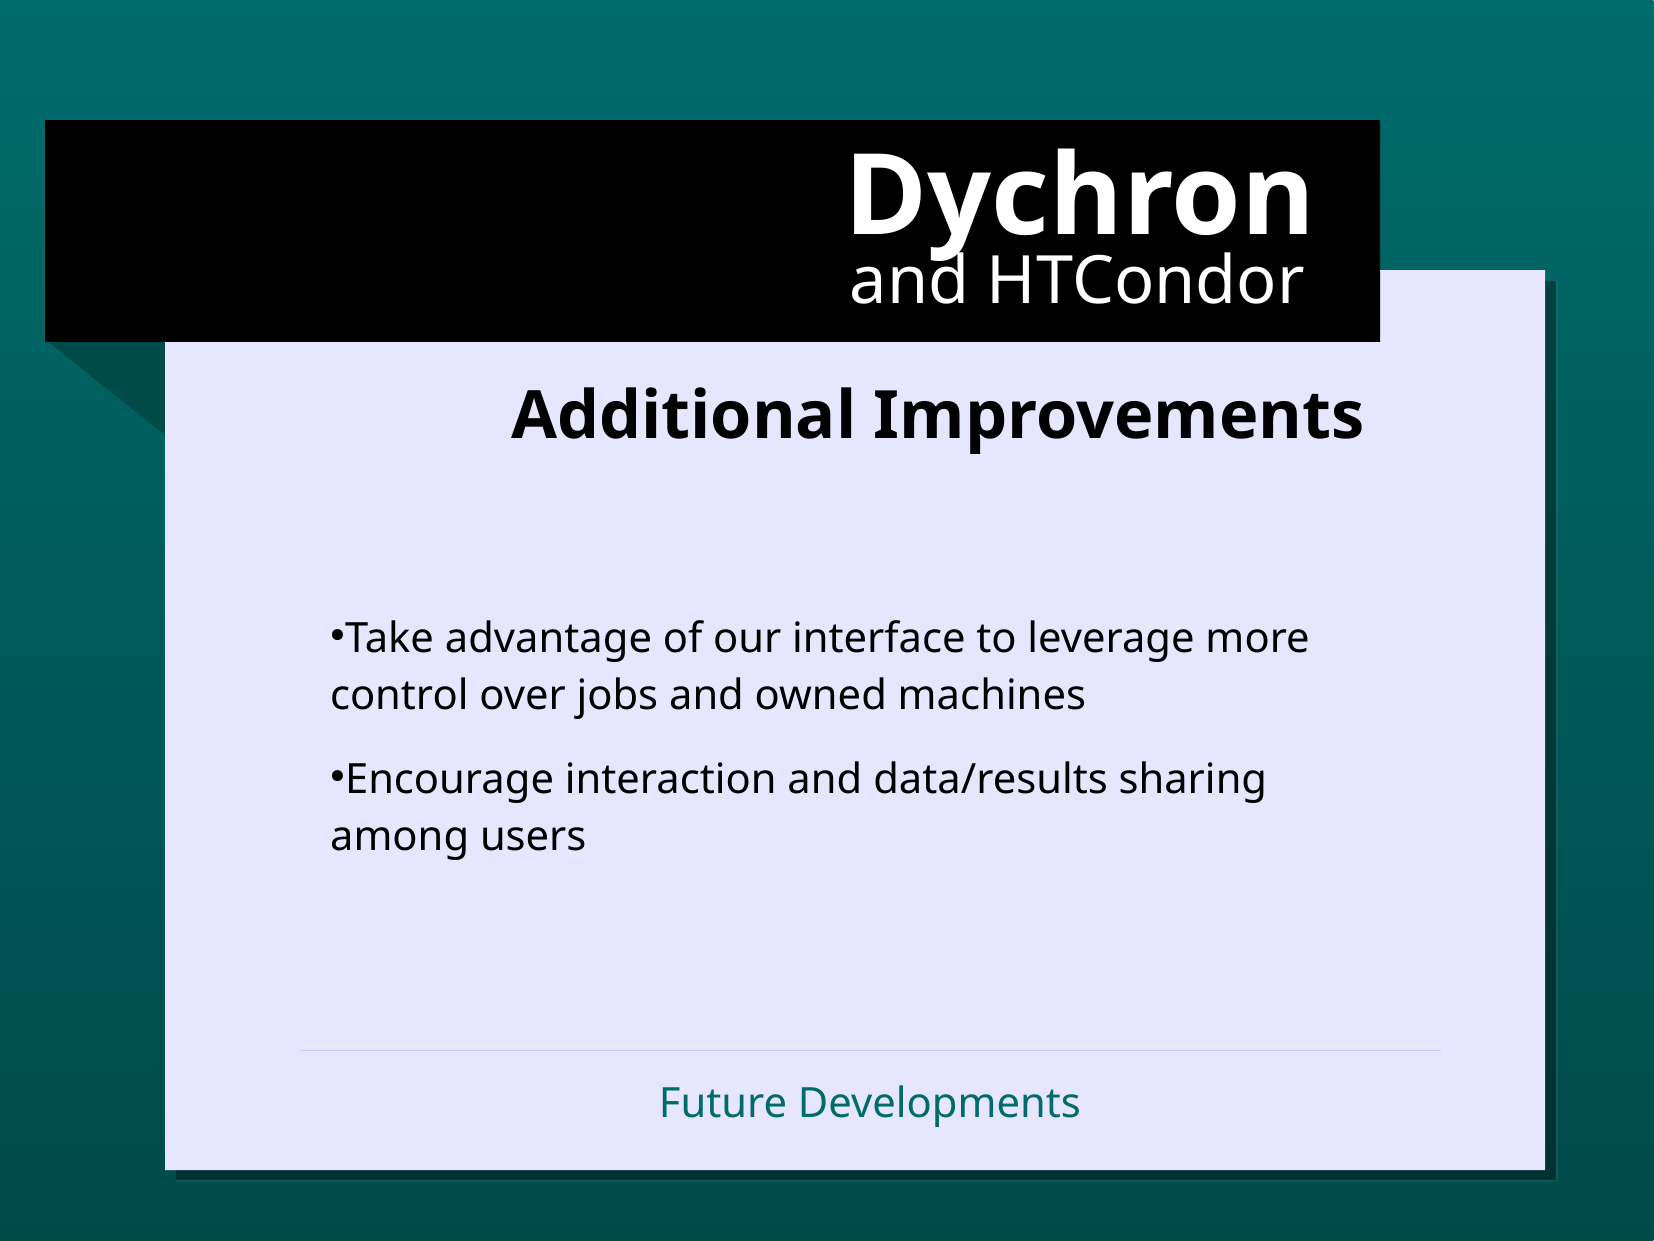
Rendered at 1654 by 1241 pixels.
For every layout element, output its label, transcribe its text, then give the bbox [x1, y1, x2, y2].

text_box Future Developments [300, 1065, 1441, 1143]
title Dychron [345, 105, 1316, 225]
text_box [44, 120, 1546, 1171]
text_box and HTCondor [285, 225, 1321, 342]
subtitle Take advantage of our interface to leverage more control over jobs and owned machines Encourage interaction and data/results sharing among users [330, 477, 1381, 1021]
text_box Additional Improvements [255, 360, 1381, 477]
